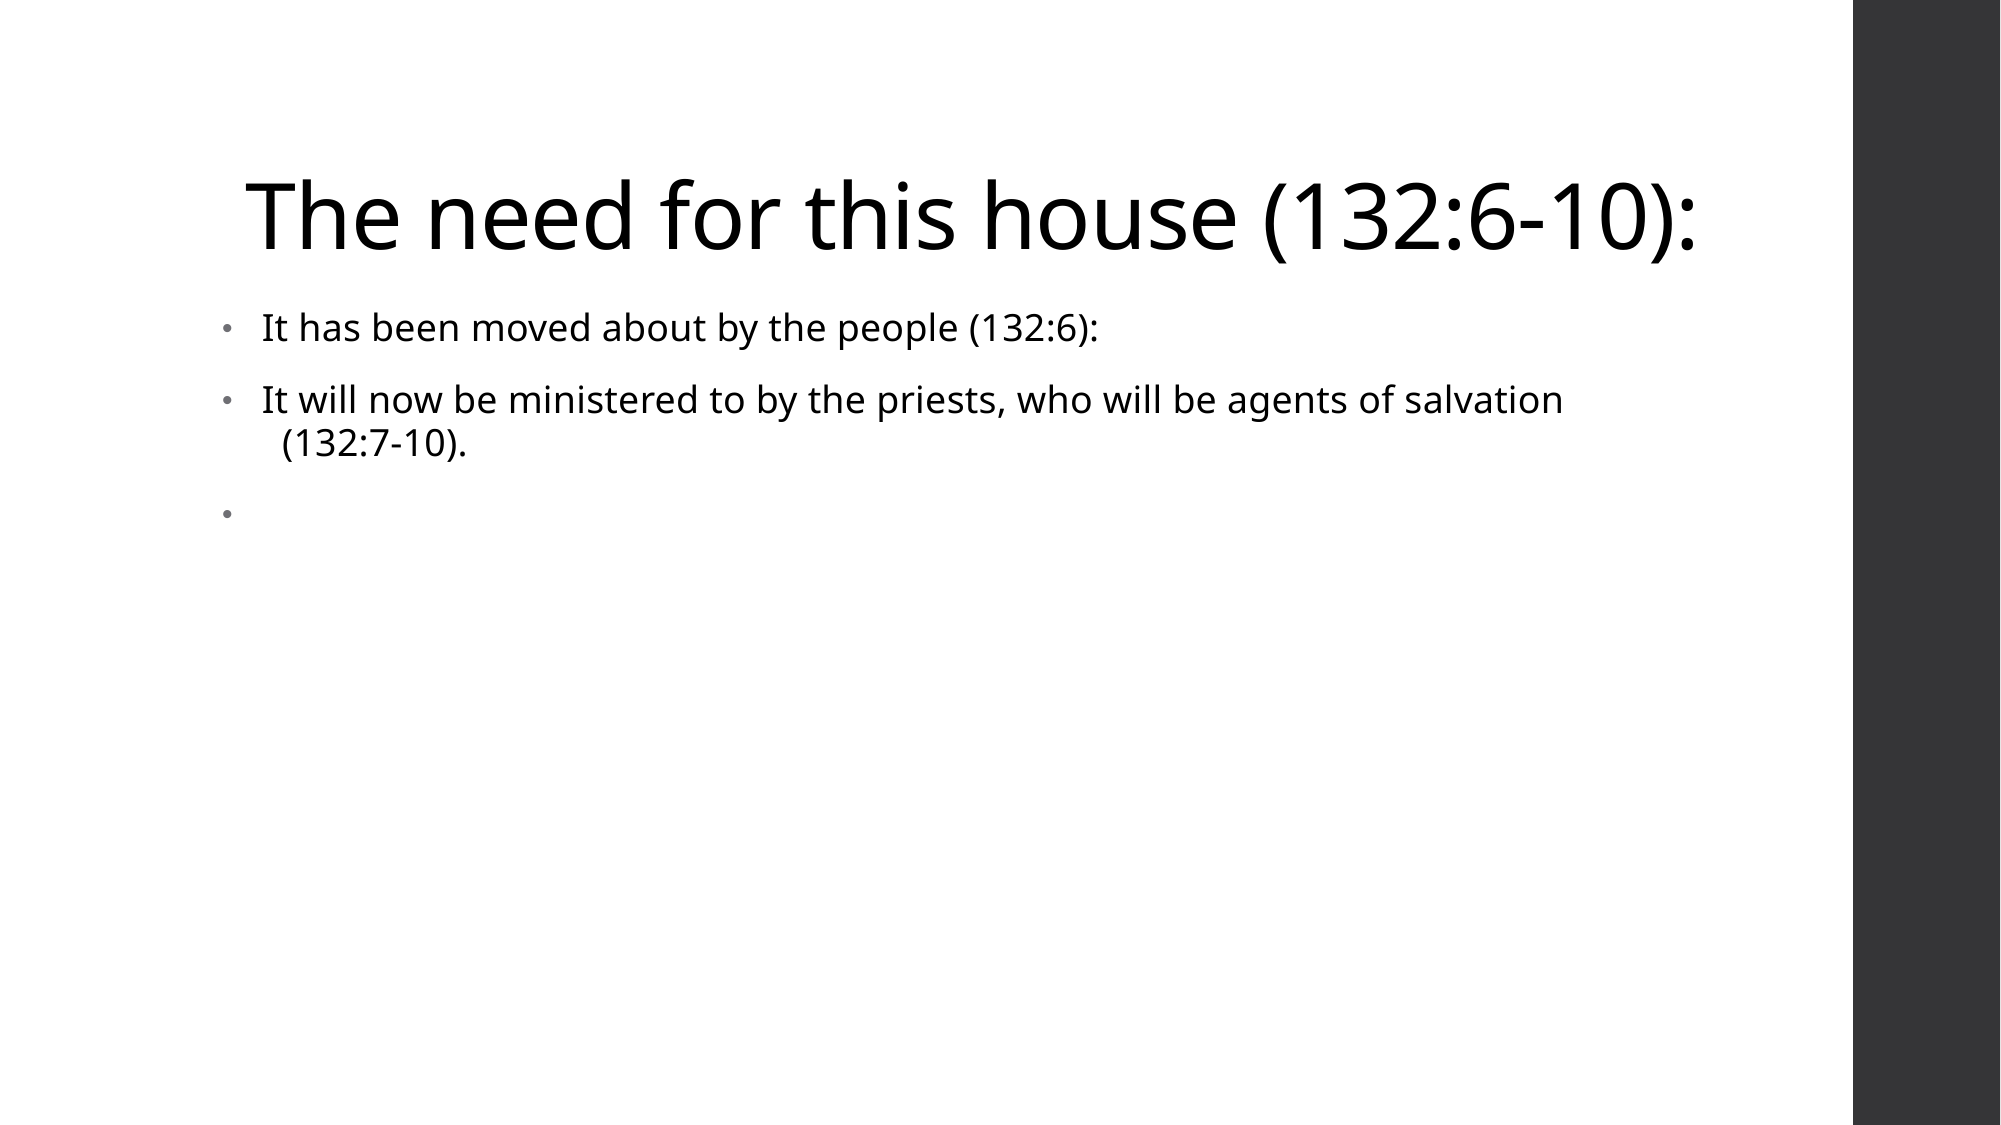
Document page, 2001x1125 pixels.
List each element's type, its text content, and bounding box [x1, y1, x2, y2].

list It has been moved about by the people (132:6): It will now be ministered to by the priests, who will be agents of salvation (132:7-10). [206, 299, 1617, 1014]
title The need for this house (132:6-10): [206, 60, 1797, 278]
